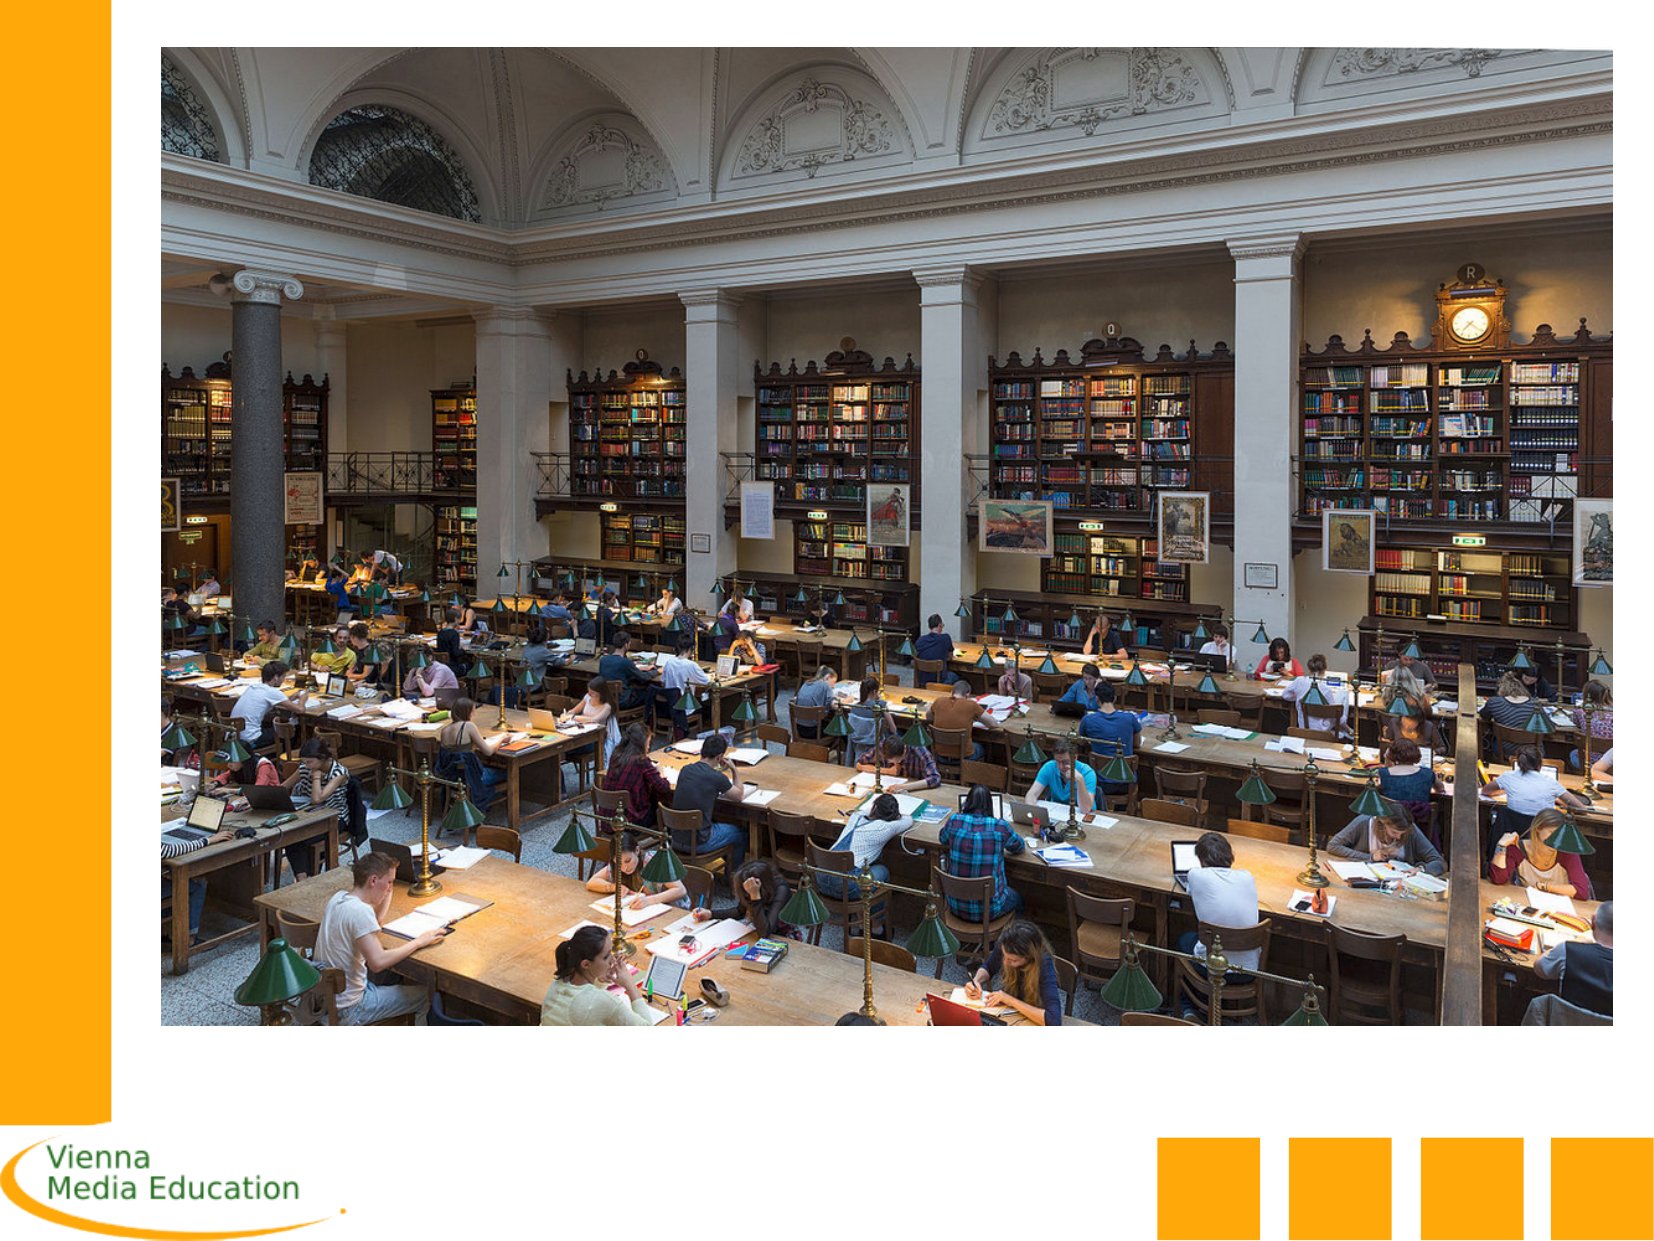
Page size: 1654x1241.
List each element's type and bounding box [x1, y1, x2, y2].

picture [0, 1114, 398, 1241]
picture [161, 47, 1613, 1026]
